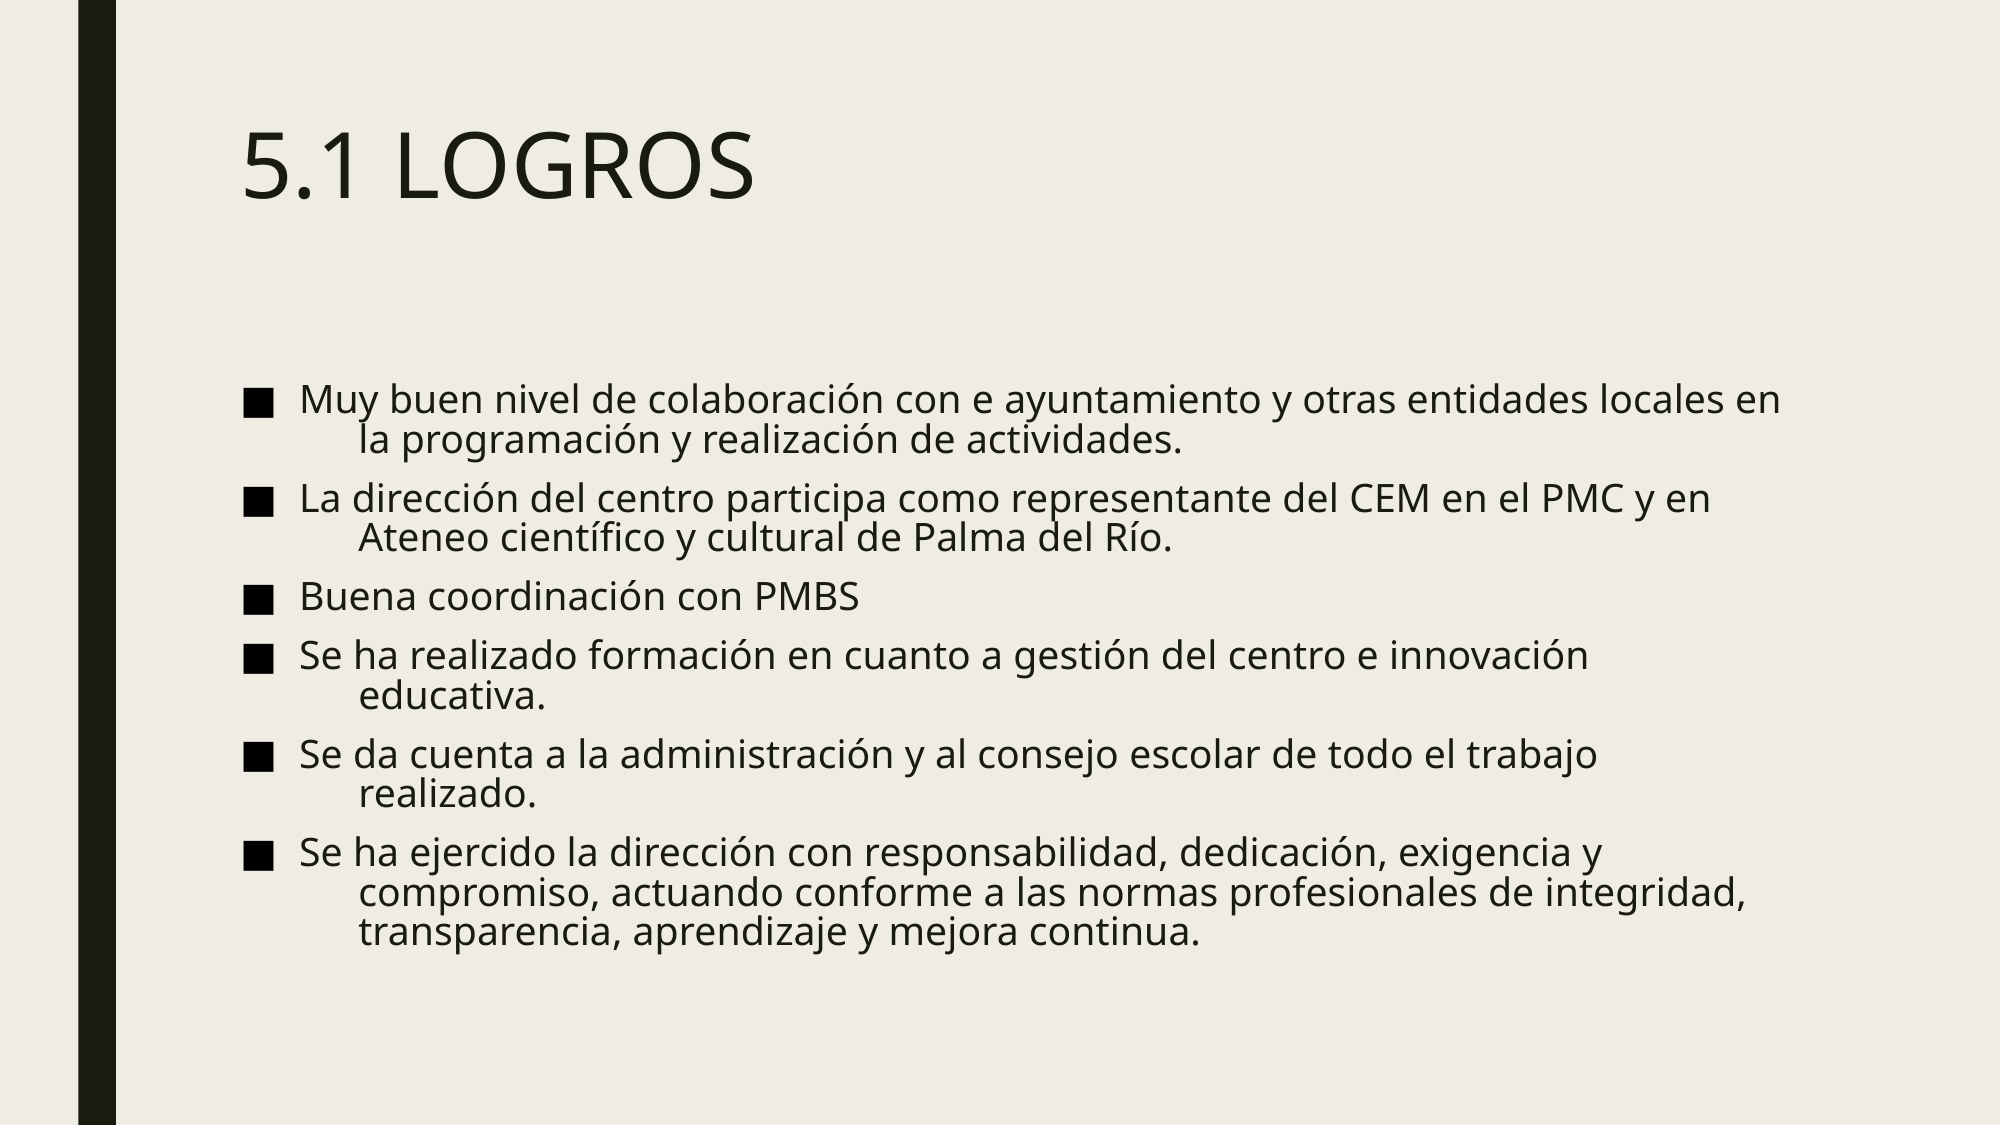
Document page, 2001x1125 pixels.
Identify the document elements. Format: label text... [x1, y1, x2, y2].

list Muy buen nivel de colaboración con e ayuntamiento y otras entidades locales en la programación y realización de actividades. La dirección del centro participa como representante del CEM en el PMC y en Ateneo científico y cultural de Palma del Río. Buena coordinación con PMBS Se ha realizado formación en cuanto a gestión del centro e innovación educativa. Se da cuenta a la administración y al consejo escolar de todo el trabajo realizado. Se ha ejercido la dirección con responsabilidad, dedicación, exigencia y compromiso, actuando conforme a las normas profesionales de integridad, transparencia, aprendizaje y mejora continua. [225, 375, 1801, 963]
title 5.1 LOGROS [225, 112, 1801, 262]
